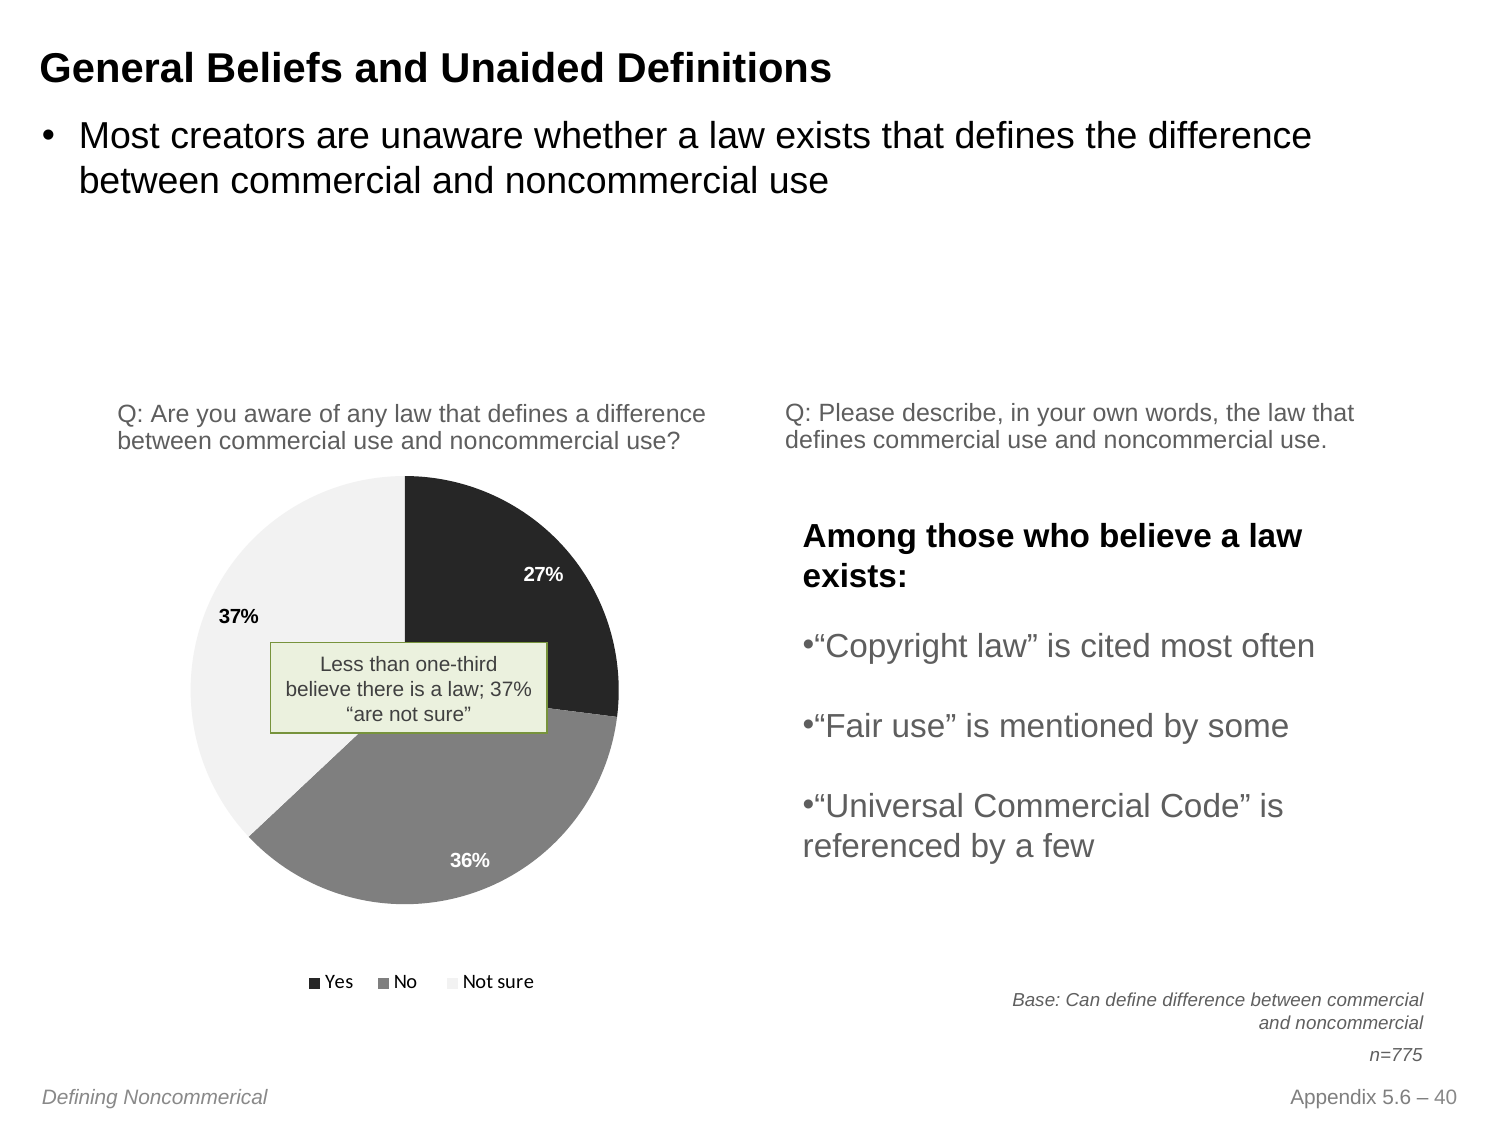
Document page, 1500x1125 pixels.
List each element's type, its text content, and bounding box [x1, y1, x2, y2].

text_box Defining Noncommerical [27, 1066, 503, 1125]
text_box Q: Are you aware of any law that defines a difference between commercial use and noncommercial use? [102, 375, 753, 481]
text_box Most creators are unaware whether a law exists that defines the difference between commercial and noncommercial use [27, 110, 1382, 210]
text_box General Beliefs and Unaided Definitions [24, 27, 1454, 110]
text_box Appendix 5.6 – 9 [1121, 1066, 1472, 1125]
text_box Among those who believe a law exists: “Copyright law” is cited most often “Fair use” is mentioned by some “Universal Commercial Code” is referenced by a few [787, 480, 1431, 872]
text_box Q: Please describe, in your own words, the law that defines commercial use and noncommercial use. [770, 374, 1453, 480]
text_box n=775 [1123, 1041, 1438, 1066]
picture [115, 435, 680, 1053]
text_box Base: Can define difference between commercial and noncommercial [980, 980, 1439, 1041]
text_box Less than one-third believe there is a law; 37% “are not sure” [270, 642, 548, 733]
